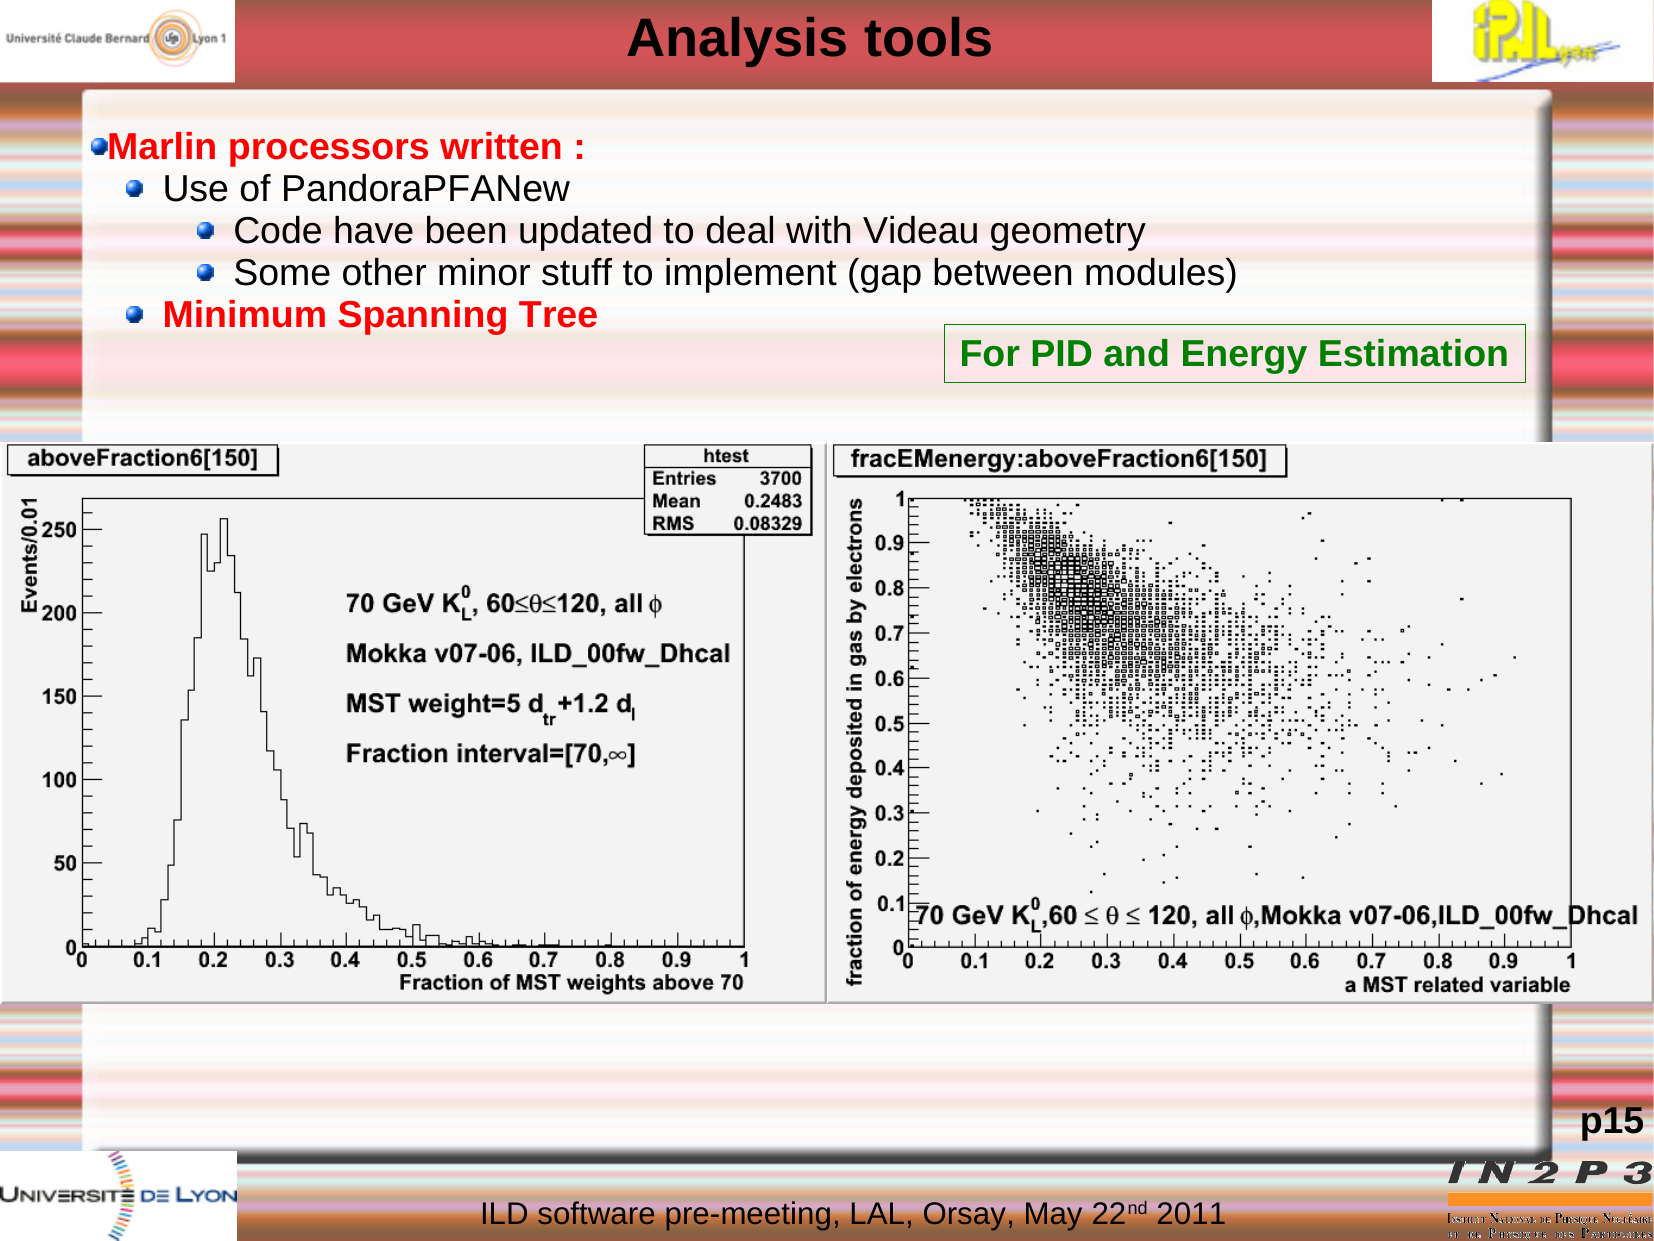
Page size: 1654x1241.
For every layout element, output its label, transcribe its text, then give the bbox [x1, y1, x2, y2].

text_box Analysis tools [611, 0, 1009, 89]
text_box Marlin processors written : Use of PandoraPFANew Code have been updated to deal with Videau geometry Some other minor stuff to implement (gap between modules) Minimum Spanning Tree [76, 118, 1536, 346]
picture [0, 0, 1654, 1241]
text_box For PID and Energy Estimation [944, 324, 1525, 383]
